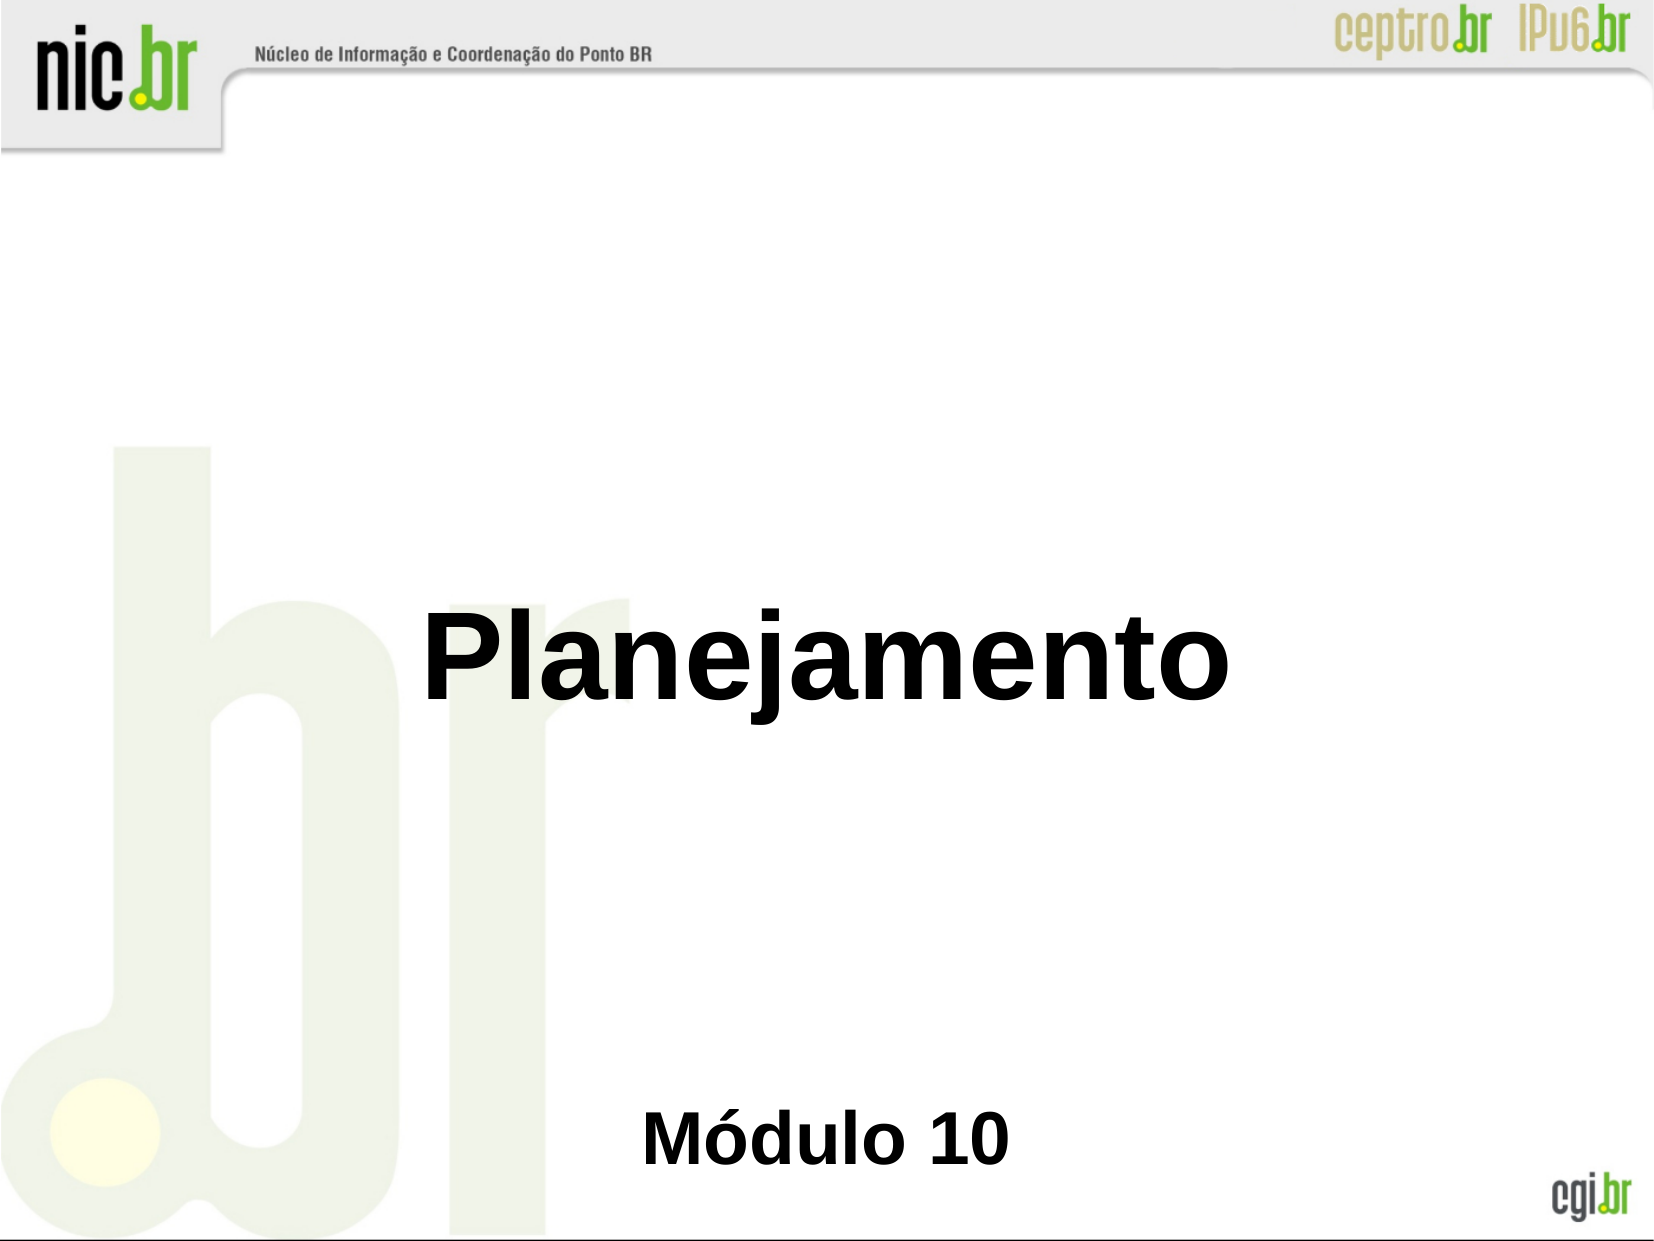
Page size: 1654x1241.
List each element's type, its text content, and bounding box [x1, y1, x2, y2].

text_box Planejamento [118, 206, 1536, 1082]
picture [0, 0, 1654, 1241]
text_box Módulo 10 [73, 1082, 1580, 1181]
